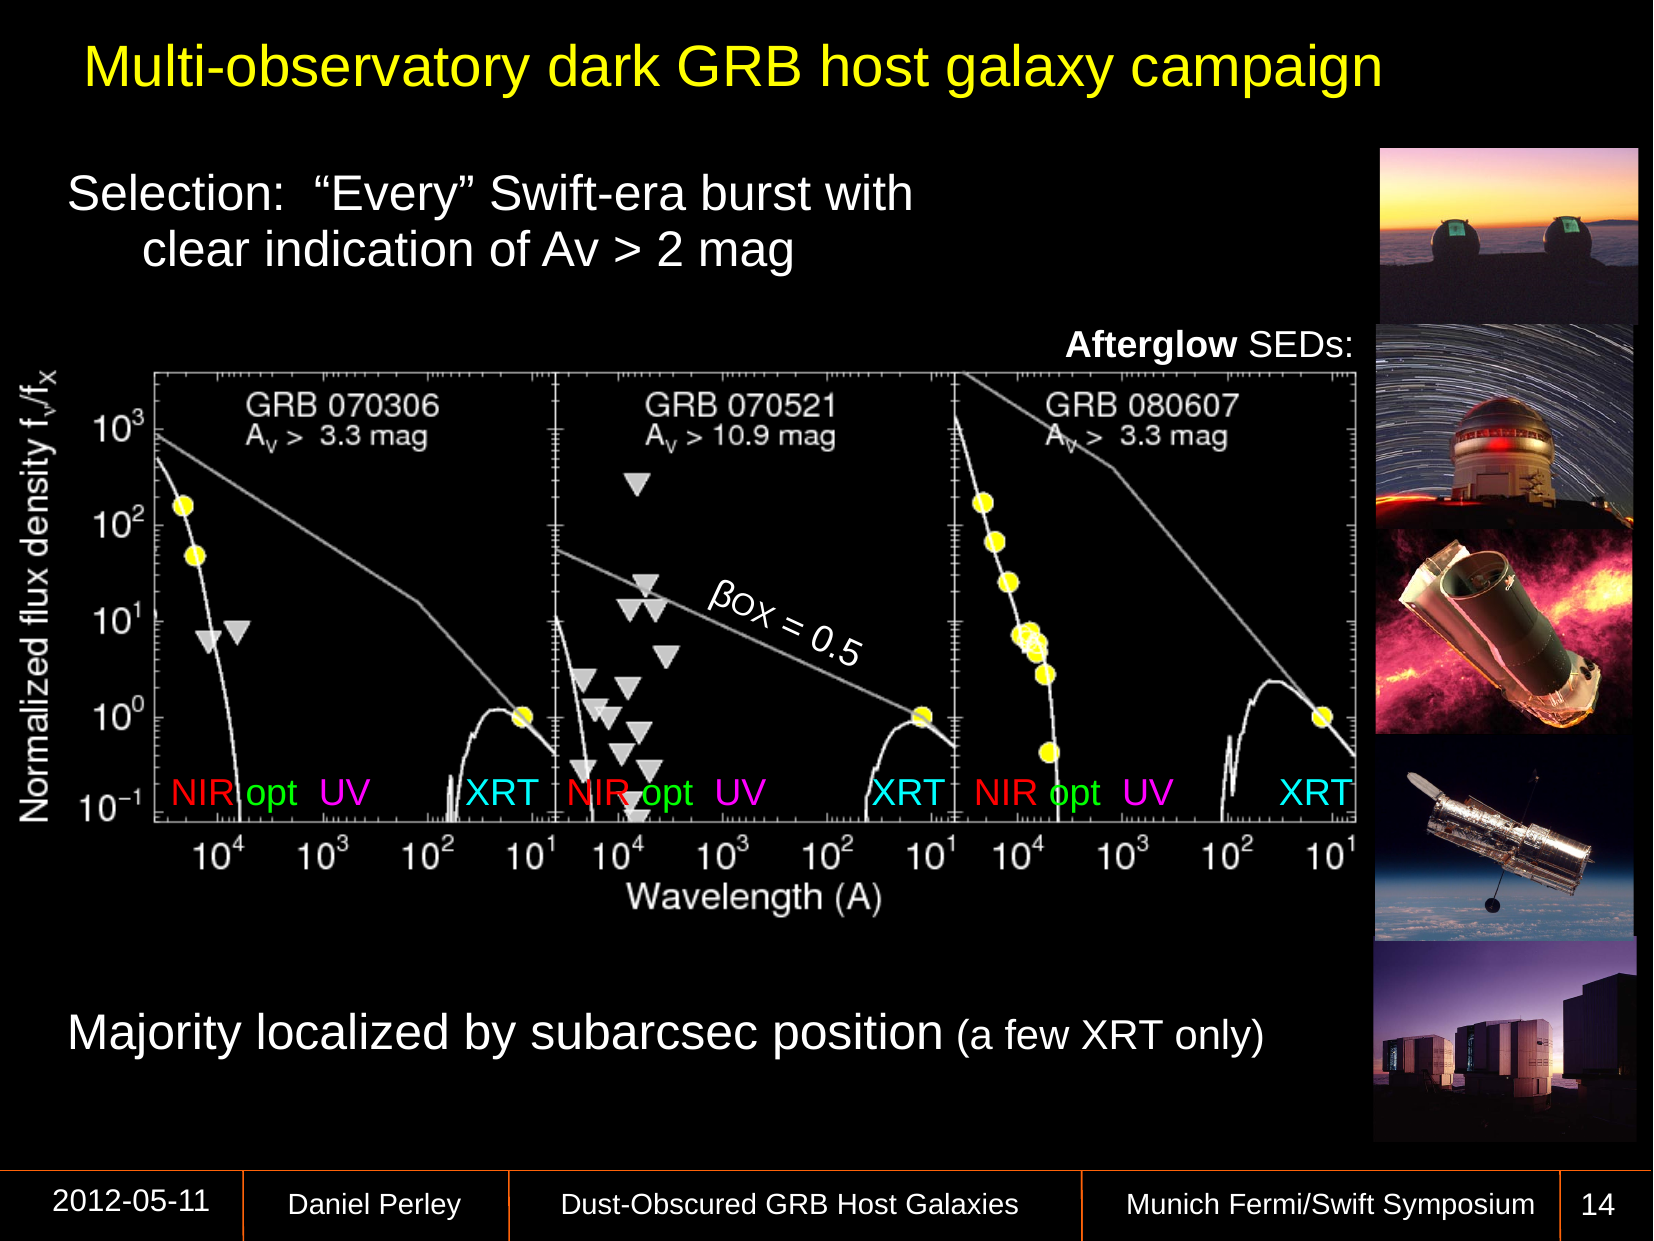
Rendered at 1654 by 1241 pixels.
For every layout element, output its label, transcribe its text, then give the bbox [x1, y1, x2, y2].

text_box NIR opt UV XRT [155, 764, 551, 822]
picture [0, 359, 1370, 921]
text_box Majority localized by subarcsec position (a few XRT only) [52, 996, 1326, 1068]
text_box Selection: “Every” Swift-era burst with clear indication of Av > 2 mag [52, 158, 985, 285]
picture [1373, 735, 1637, 1142]
text_box NIR opt UV XRT [959, 764, 1372, 822]
text_box Afterglow SEDs: [981, 315, 1370, 373]
title Multi-observatory dark GRB host galaxy campaign [83, 33, 1573, 100]
picture [1375, 148, 1639, 734]
text_box βOX = 0.5 [688, 557, 930, 710]
text_box NIR opt UV XRT [551, 764, 959, 822]
